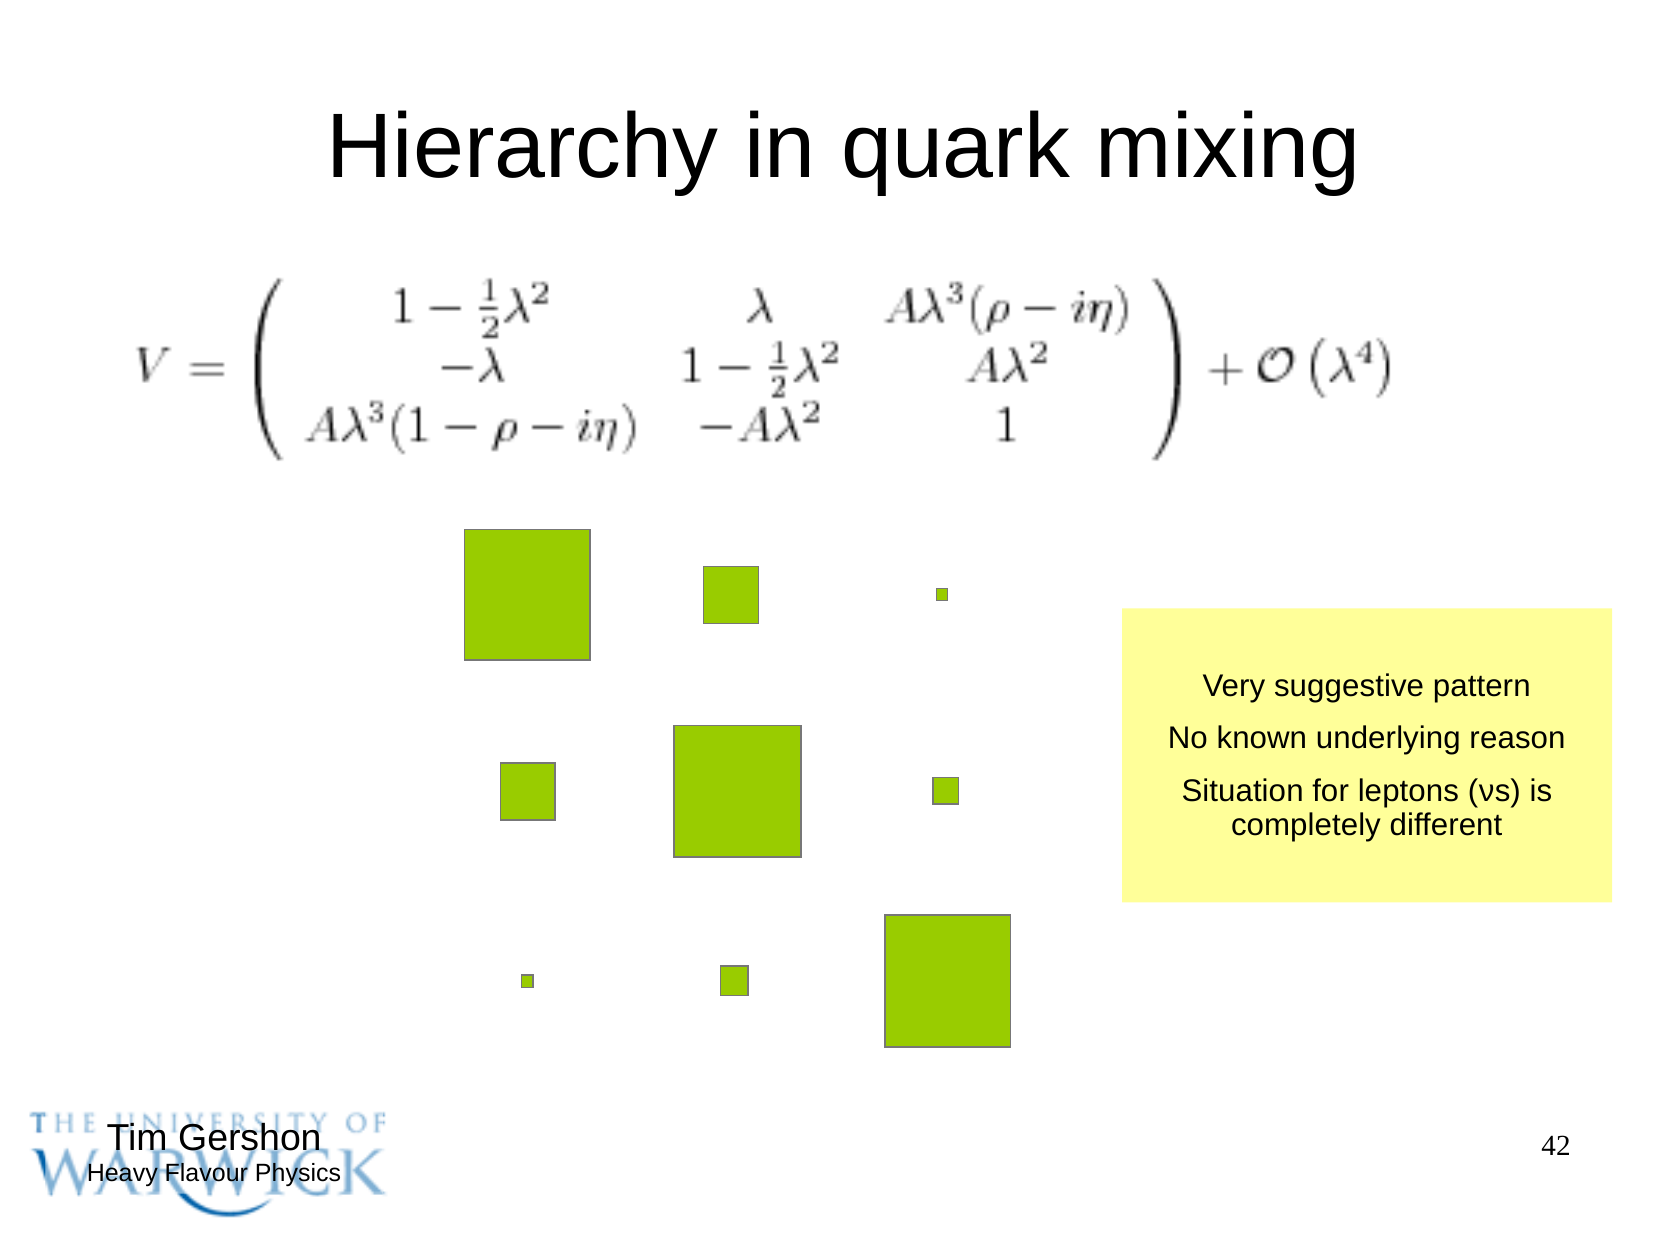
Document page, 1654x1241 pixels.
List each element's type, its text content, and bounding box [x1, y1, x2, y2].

picture [19, 1106, 406, 1232]
text_box Tim Gershon Heavy Flavour Physics [45, 1108, 383, 1194]
text_box Very suggestive pattern No known underlying reason Situation for leptons (νs) is completely different [1122, 608, 1613, 903]
text_box [434, 505, 1020, 1069]
text_box Hierarchy in quark mixing [169, 67, 1484, 225]
picture [94, 261, 1412, 483]
